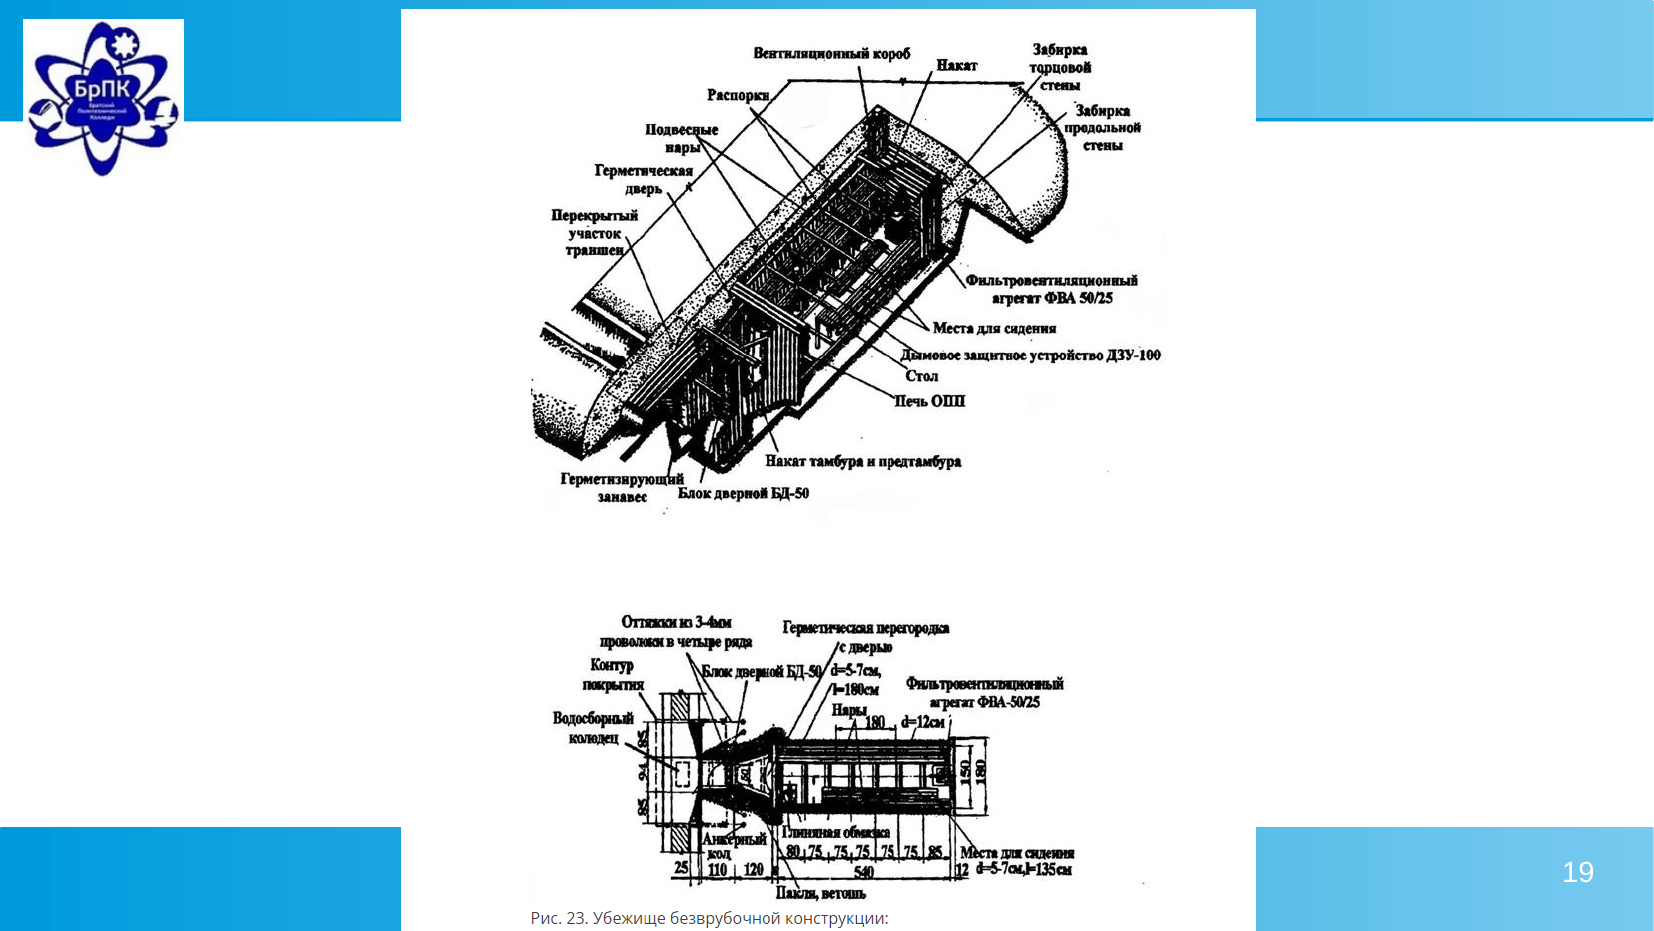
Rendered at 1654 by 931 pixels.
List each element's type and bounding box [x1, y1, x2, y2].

picture [401, 9, 1256, 931]
picture [23, 20, 184, 179]
